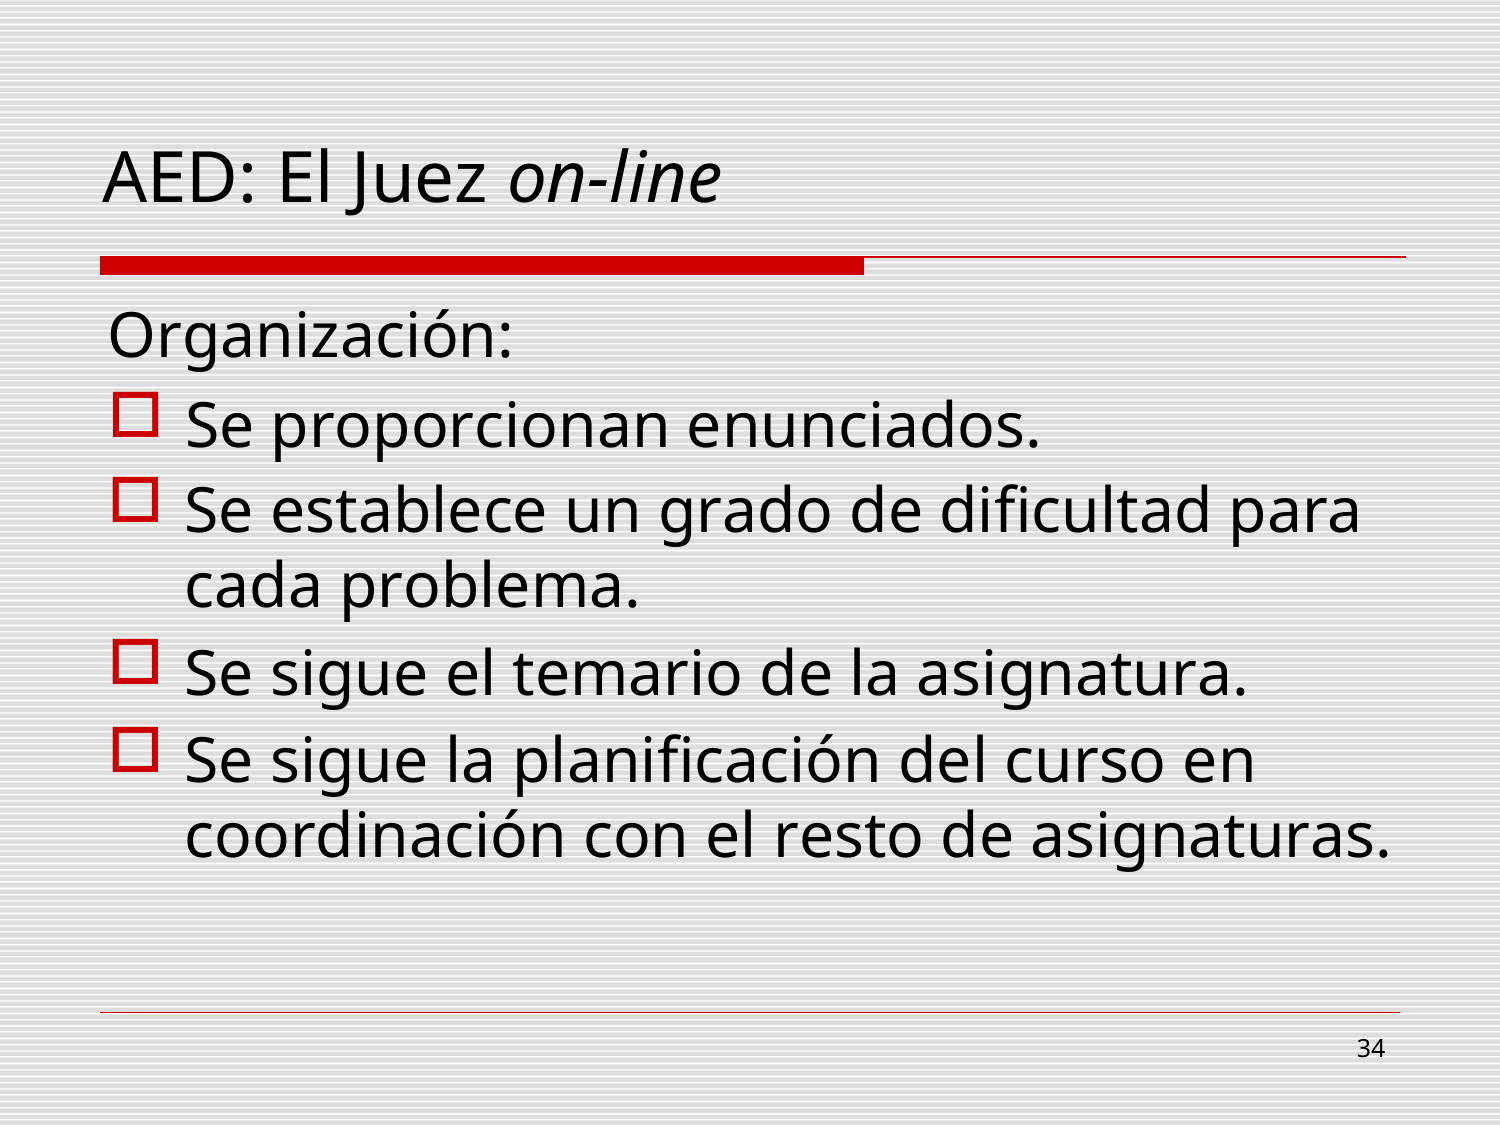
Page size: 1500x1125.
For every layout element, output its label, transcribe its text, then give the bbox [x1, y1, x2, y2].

picture [0, 0, 1500, 1125]
list Organización: Se proporcionan enunciados. [92, 287, 1438, 462]
text_box <número> [1074, 1024, 1401, 1103]
text_box Se sigue el temario de la asignatura. [92, 624, 1438, 712]
title AED: El Juez on-line [87, 49, 1400, 225]
text_box Se sigue la planificación del curso en coordinación con el resto de asignaturas. [92, 712, 1438, 963]
text_box Se establece un grado de dificultad para cada problema. [92, 462, 1438, 624]
